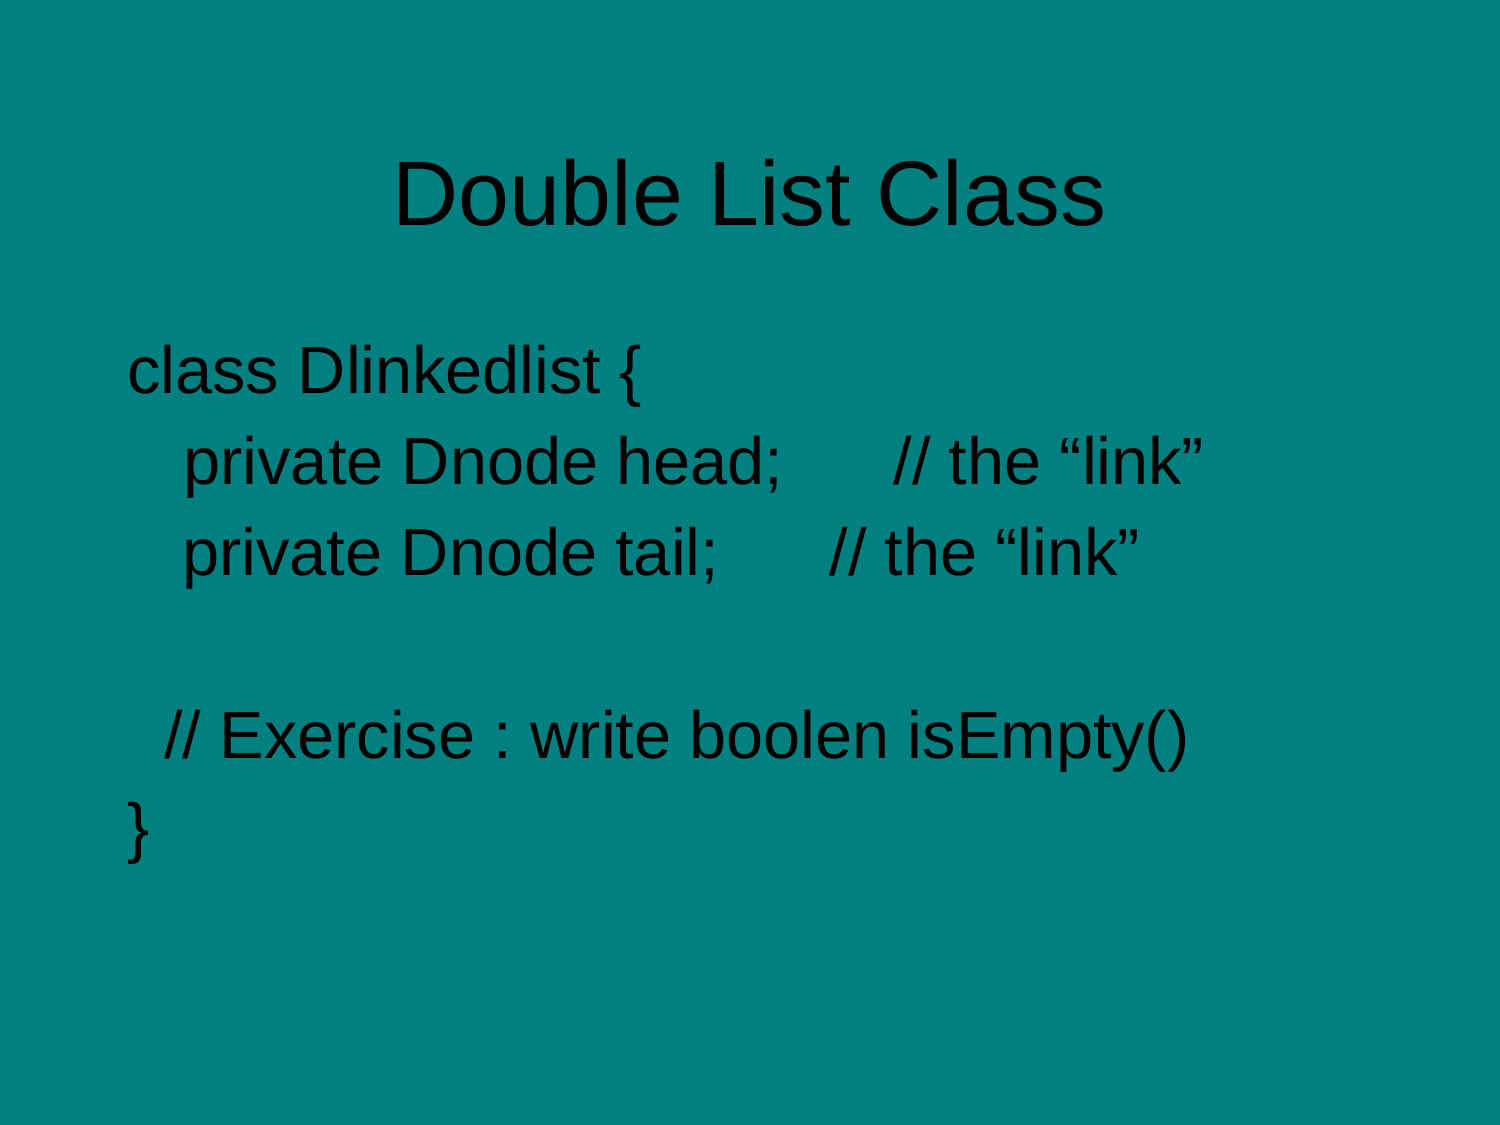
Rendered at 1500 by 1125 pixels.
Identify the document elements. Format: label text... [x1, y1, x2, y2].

title Double List Class [112, 99, 1388, 288]
list class Dlinkedlist { private Dnode head; // the “link” private Dnode tail; // the “link” // Exercise : write boolen isEmpty() } [112, 324, 1388, 1051]
